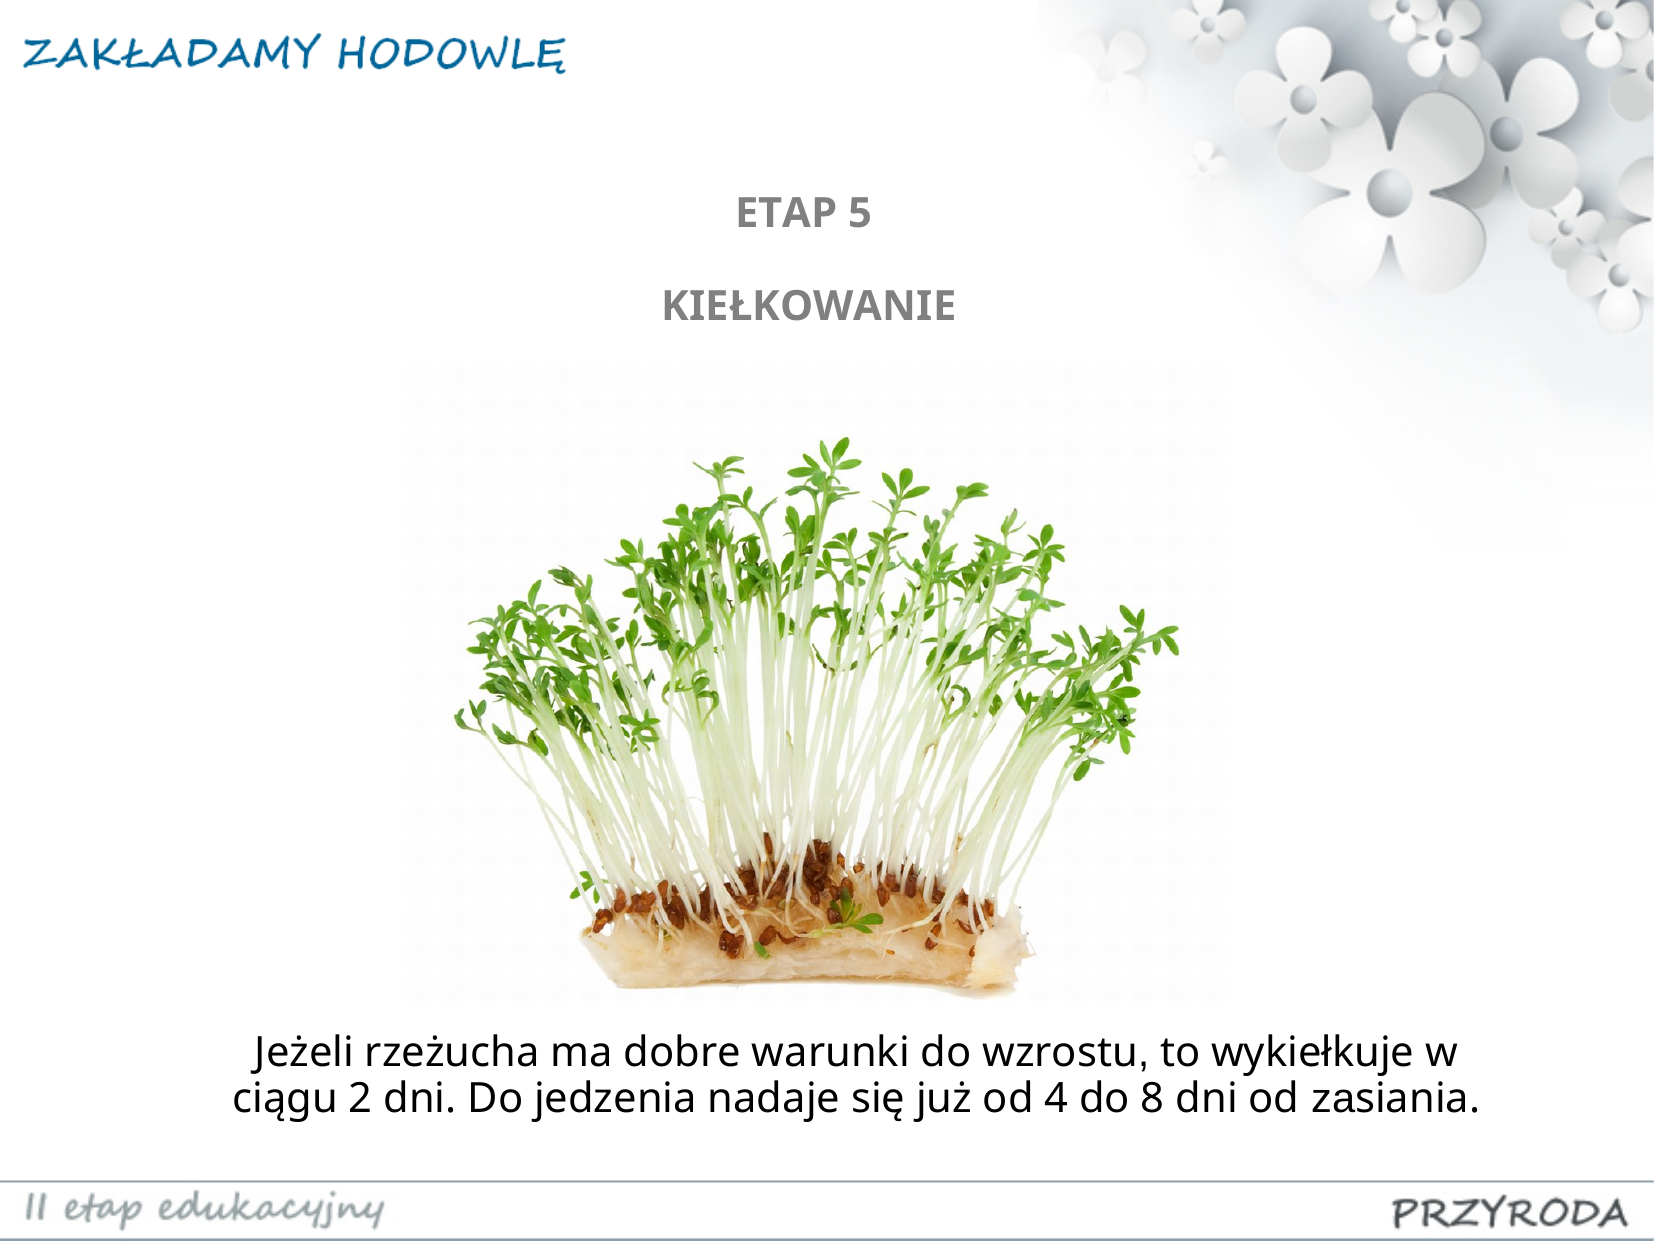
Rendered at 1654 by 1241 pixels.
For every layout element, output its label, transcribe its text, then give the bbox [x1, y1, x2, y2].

text_box Jeżeli rzeżucha ma dobre warunki do wzrostu, to wykiełkuje w ciągu 2 dni. Do jedzenia nadaje się już od 4 do 8 dni od zasiania. [188, 1021, 1524, 1152]
chart [11, 17, 590, 99]
picture [0, 0, 1654, 1241]
text_box ETAP 5 KIEŁKOWANIE [425, 183, 1194, 245]
